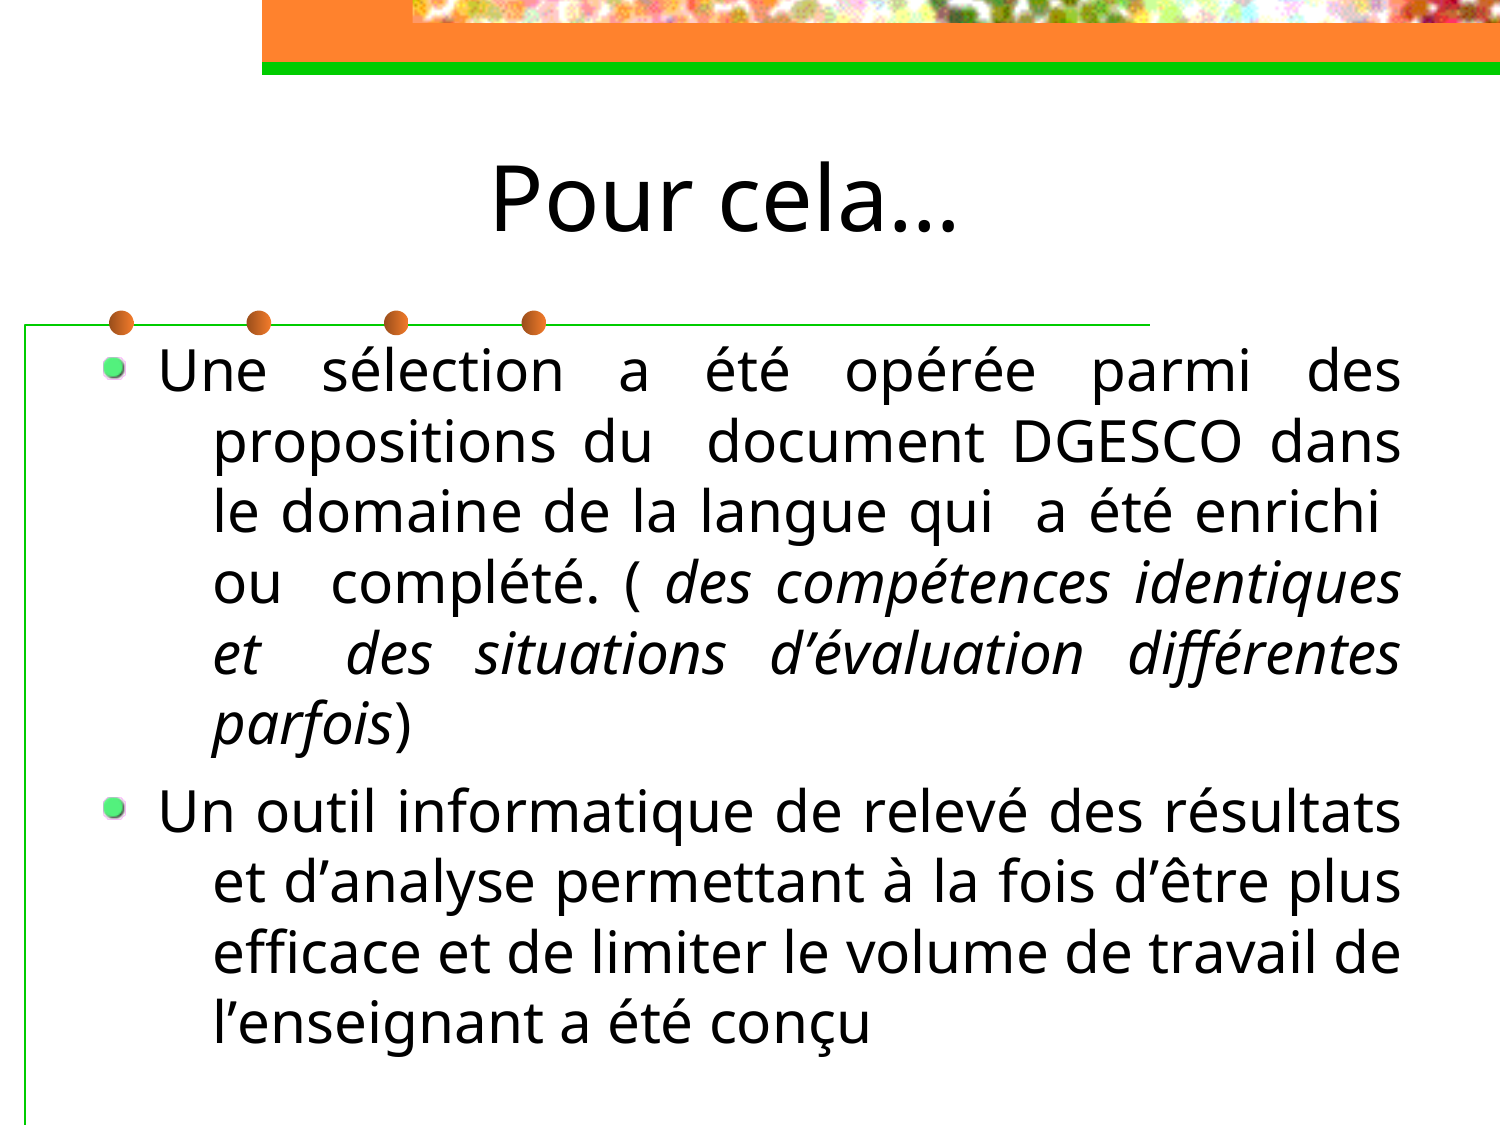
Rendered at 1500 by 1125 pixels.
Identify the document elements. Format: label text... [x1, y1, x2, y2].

list Une sélection a été opérée parmi des propositions du document DGESCO dans le domaine de la langue qui a été enrichi ou complété. ( des compétences identiques et des situations d’évaluation différentes parfois) Un outil informatique de relevé des résultats et d’analyse permettant à la fois d’être plus efficace et de limiter le volume de travail de l’enseignant a été conçu [87, 324, 1418, 1000]
title Pour cela… [87, 99, 1363, 288]
picture [412, 0, 1500, 23]
